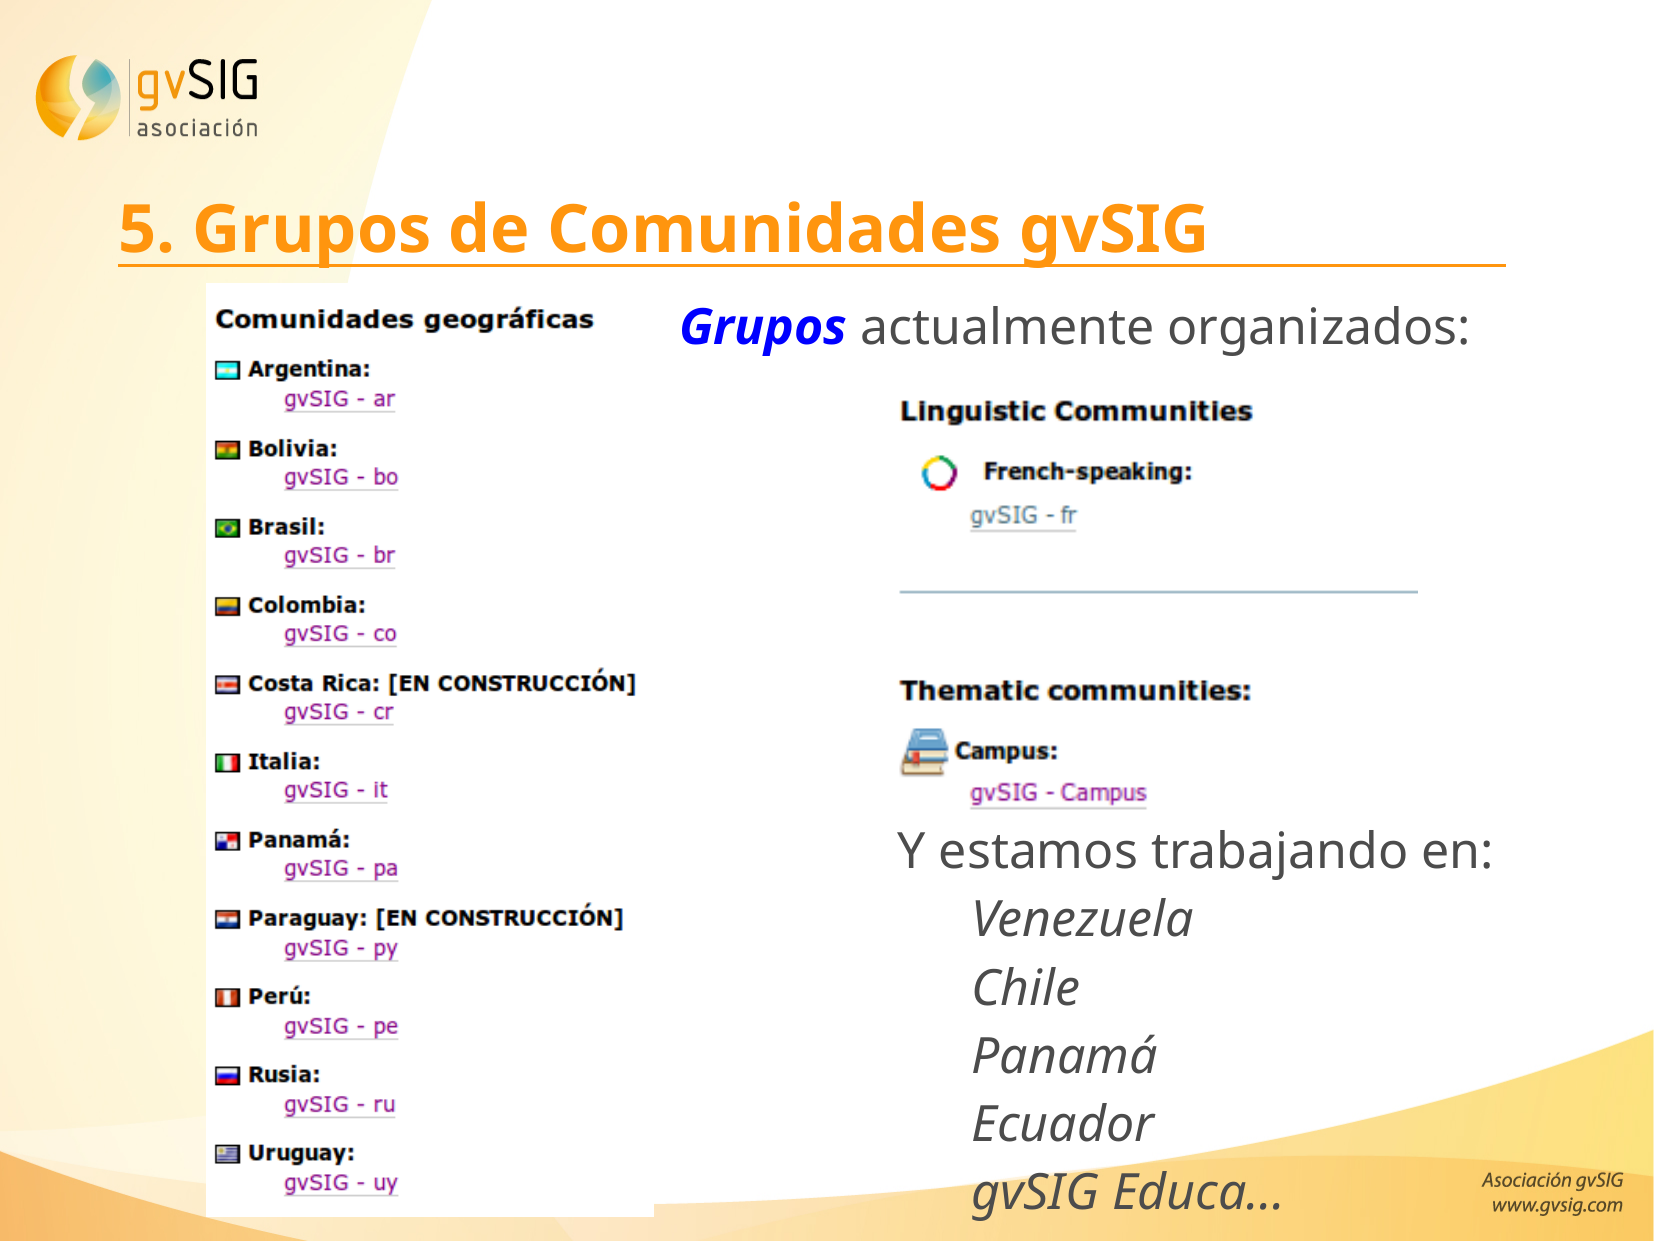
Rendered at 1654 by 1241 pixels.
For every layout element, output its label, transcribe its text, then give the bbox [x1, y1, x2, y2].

picture [1386, 844, 1400, 850]
text_box Grupos actualmente organizados: [679, 295, 1598, 355]
picture [1045, 844, 1057, 850]
picture [1355, 844, 1369, 850]
picture [1062, 844, 1074, 850]
title 5. Grupos de Comunidades gvSIG [118, 177, 1607, 276]
picture [1458, 844, 1471, 850]
picture [1429, 844, 1442, 850]
picture [1091, 844, 1105, 850]
picture [0, 0, 1654, 1241]
picture [946, 844, 959, 850]
picture [1225, 844, 1239, 850]
text_box Y estamos trabajando en: Venezuela Chile Panamá Ecuador gvSIG Educa... [897, 850, 1548, 1241]
picture [1325, 844, 1338, 850]
